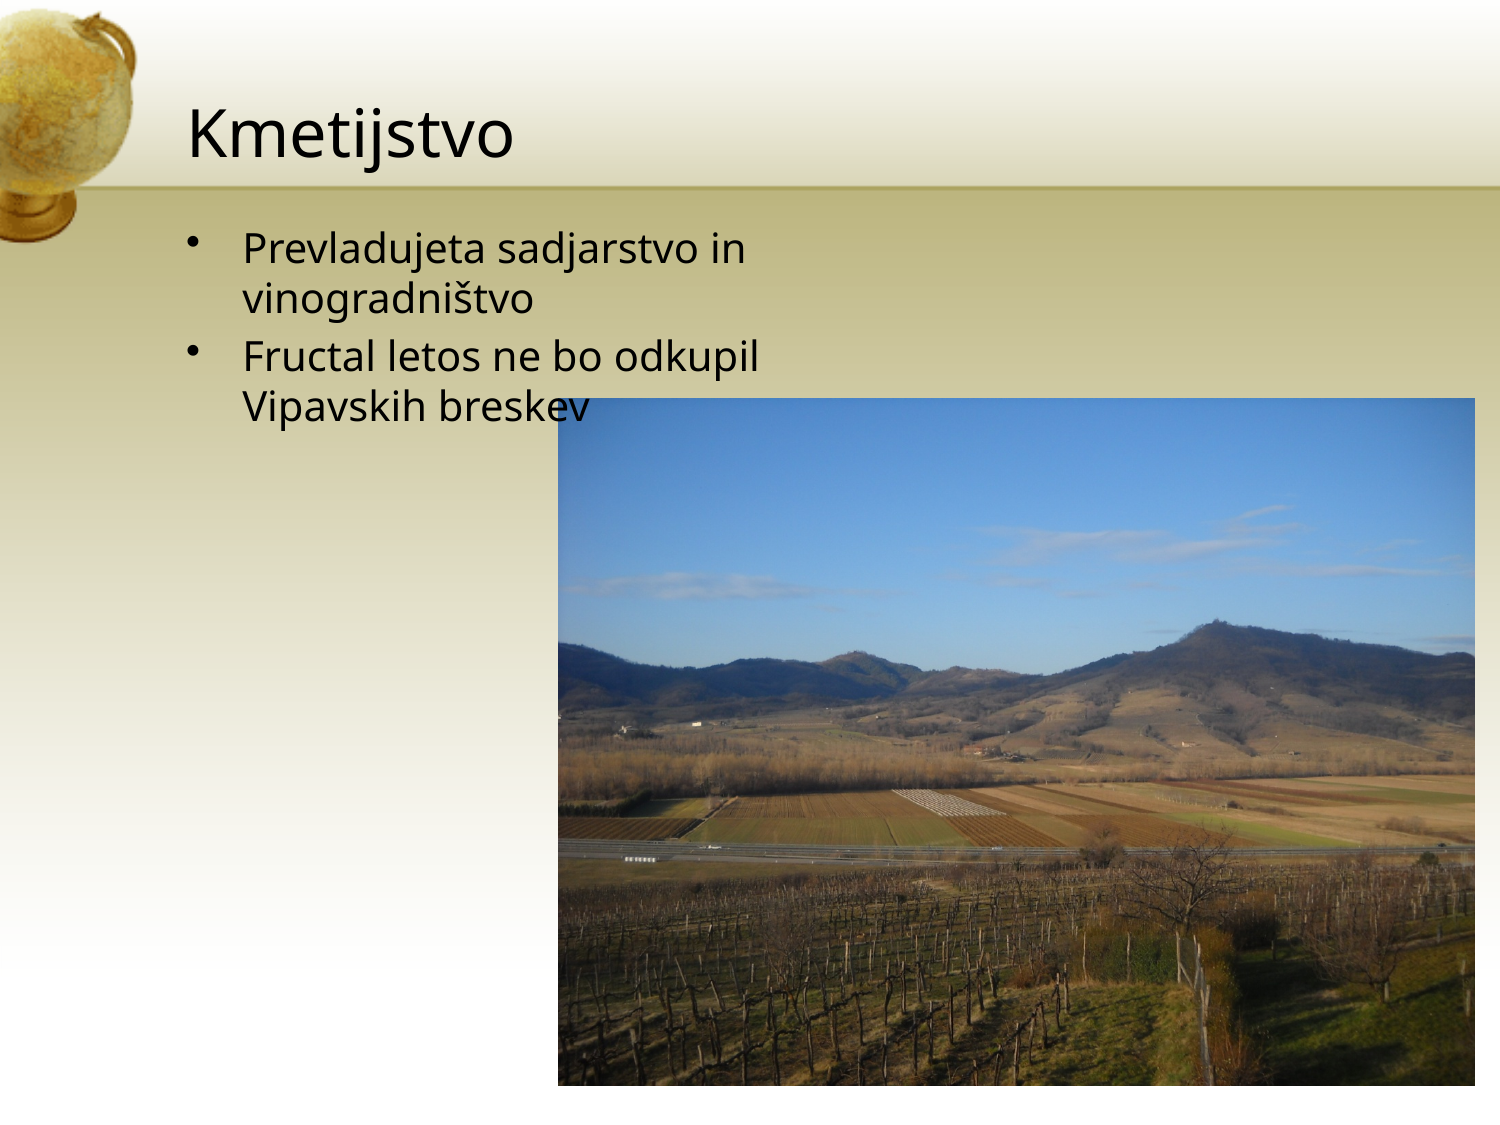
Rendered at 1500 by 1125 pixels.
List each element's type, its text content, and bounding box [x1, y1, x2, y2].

title Kmetijstvo [171, 36, 1436, 179]
list Prevladujeta sadjarstvo in vinogradništvo Fructal letos ne bo odkupil Vipavskih breskev [171, 214, 791, 1018]
picture [0, 0, 1500, 1125]
